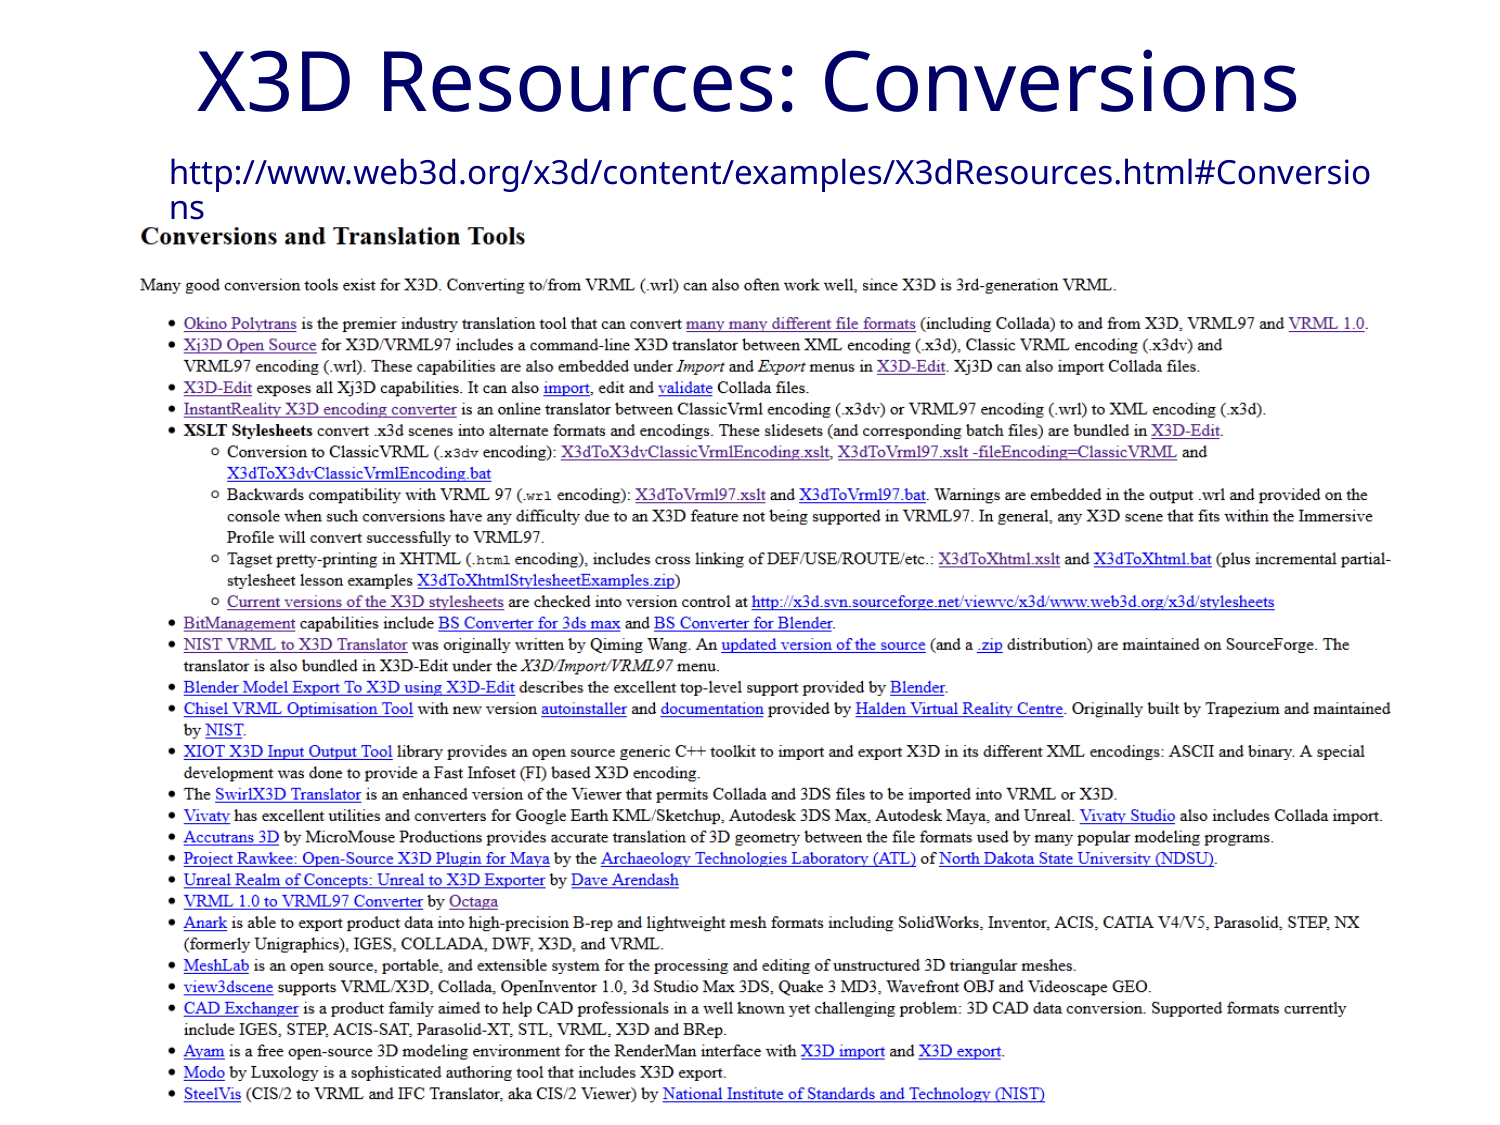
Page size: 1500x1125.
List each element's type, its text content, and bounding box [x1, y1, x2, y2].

picture [135, 223, 1407, 1112]
list http://www.web3d.org/x3d/content/examples/X3dResources.html#Conversions [112, 148, 1388, 212]
title X3D Resources: Conversions [112, 20, 1388, 138]
